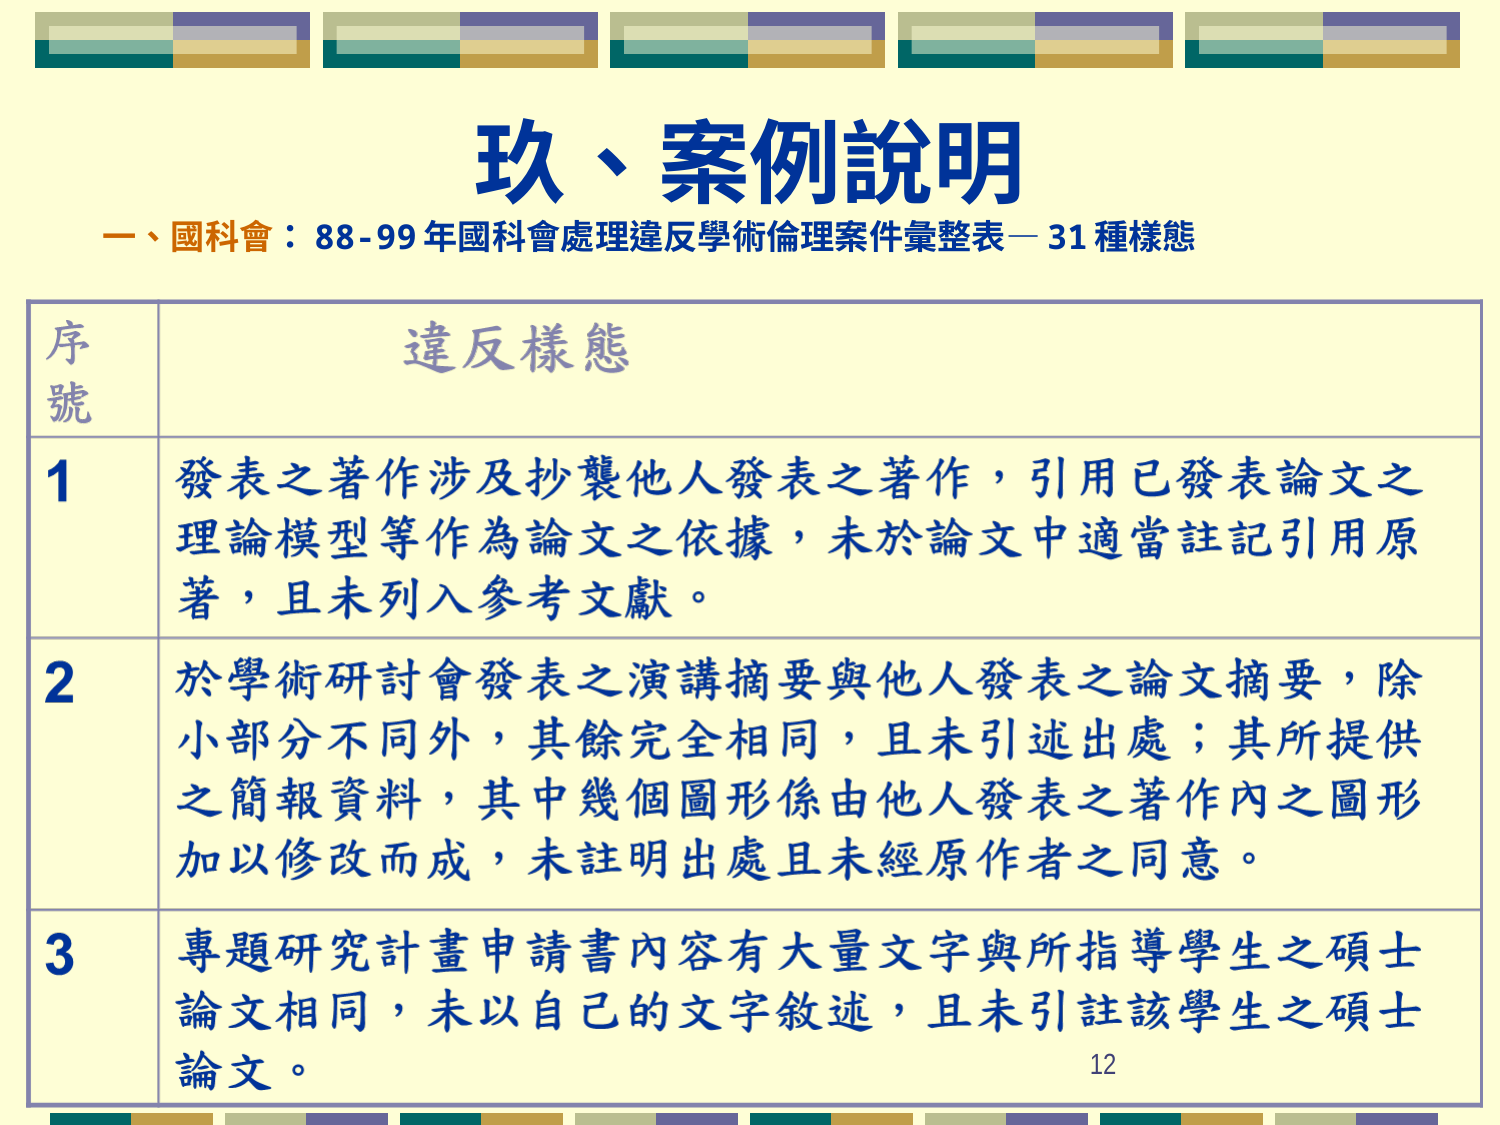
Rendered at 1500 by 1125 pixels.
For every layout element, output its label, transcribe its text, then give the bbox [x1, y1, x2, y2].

picture [8, 292, 1483, 1125]
text_box 玖、案例說明 [113, 97, 1388, 220]
list 一、國科會：88-99年國科會處理違反學術倫理案件彙整表—31種樣態 [41, 208, 1376, 291]
